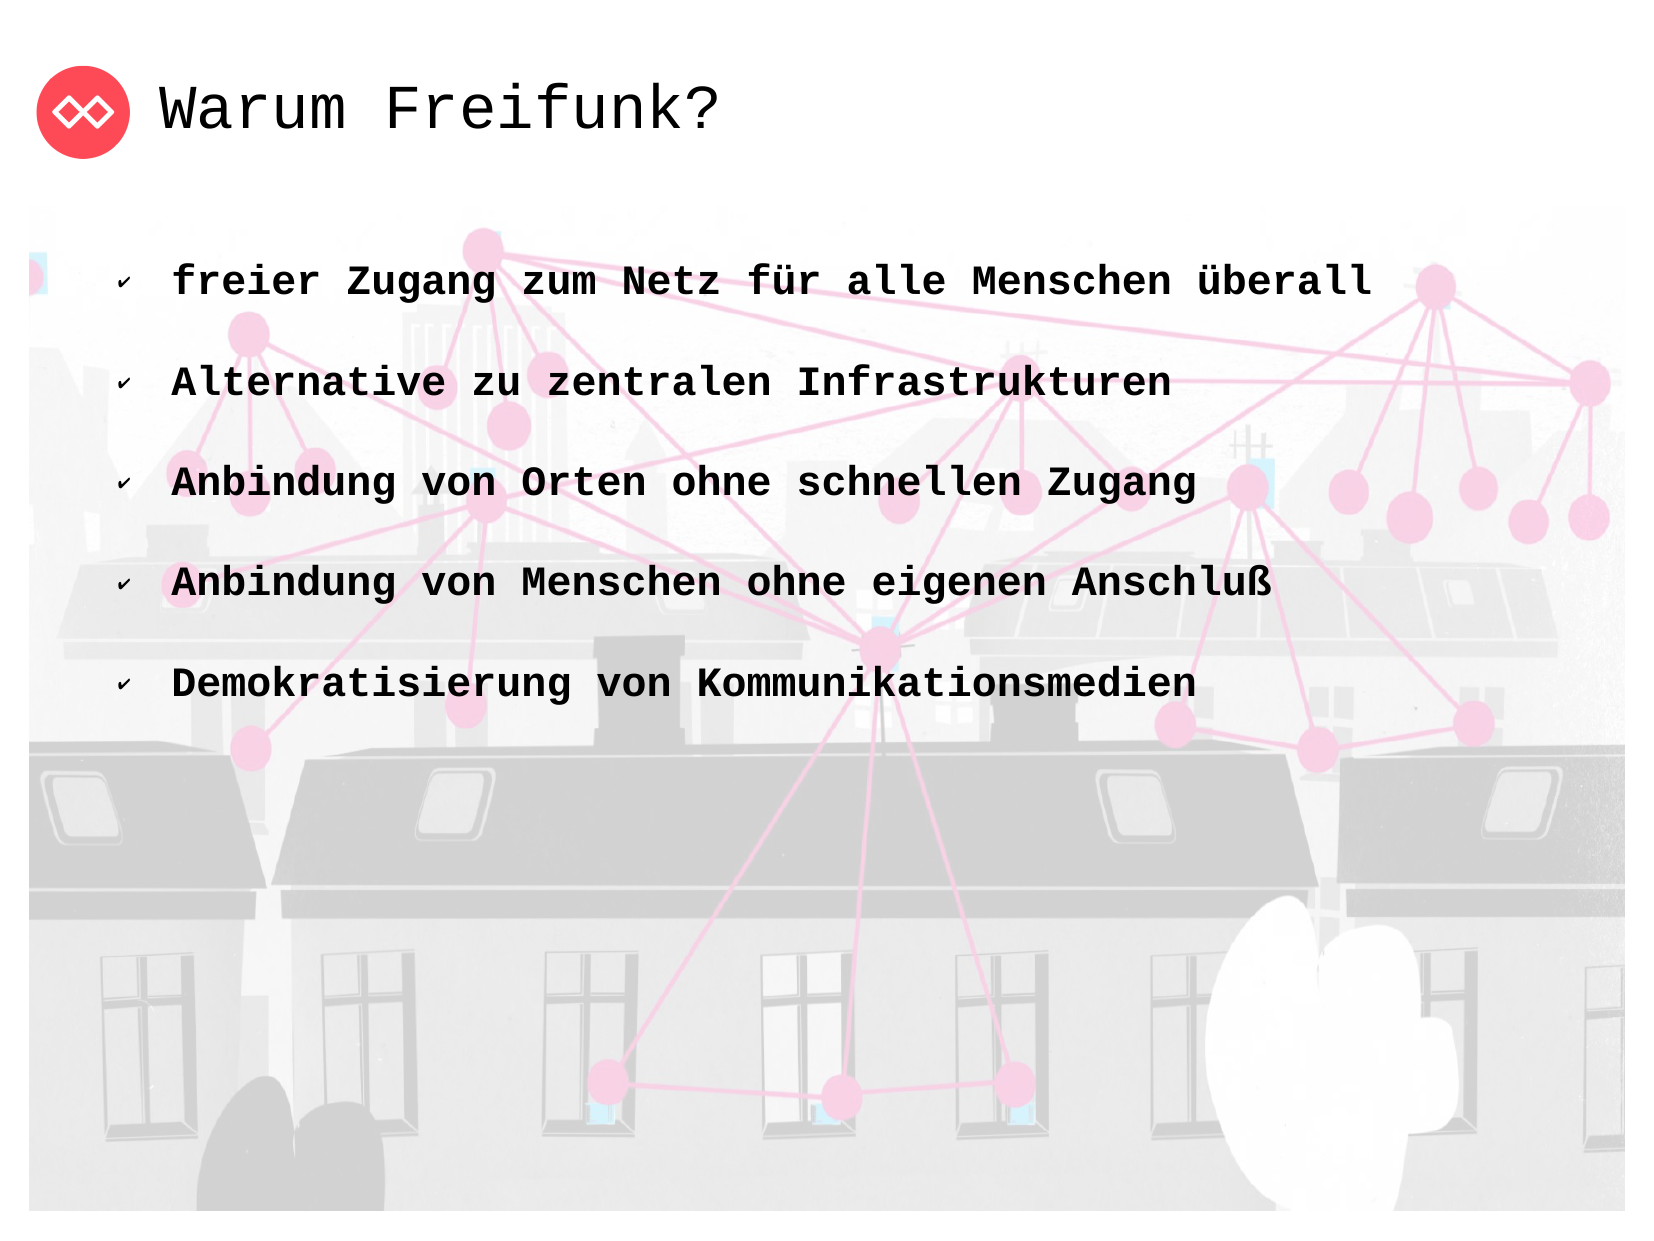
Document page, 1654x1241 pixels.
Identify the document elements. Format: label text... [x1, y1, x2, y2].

picture [17, 46, 149, 178]
picture [29, 206, 1625, 1211]
list freier Zugang zum Netz für alle Menschen überall Alternative zu zentralen Infrastrukturen Anbindung von Orten ohne schnellen Zugang Anbindung von Menschen ohne eigenen Anschluß Demokratisierung von Kommunikationsmedien [100, 236, 1589, 1034]
title Warum Freifunk? [159, 15, 1648, 208]
